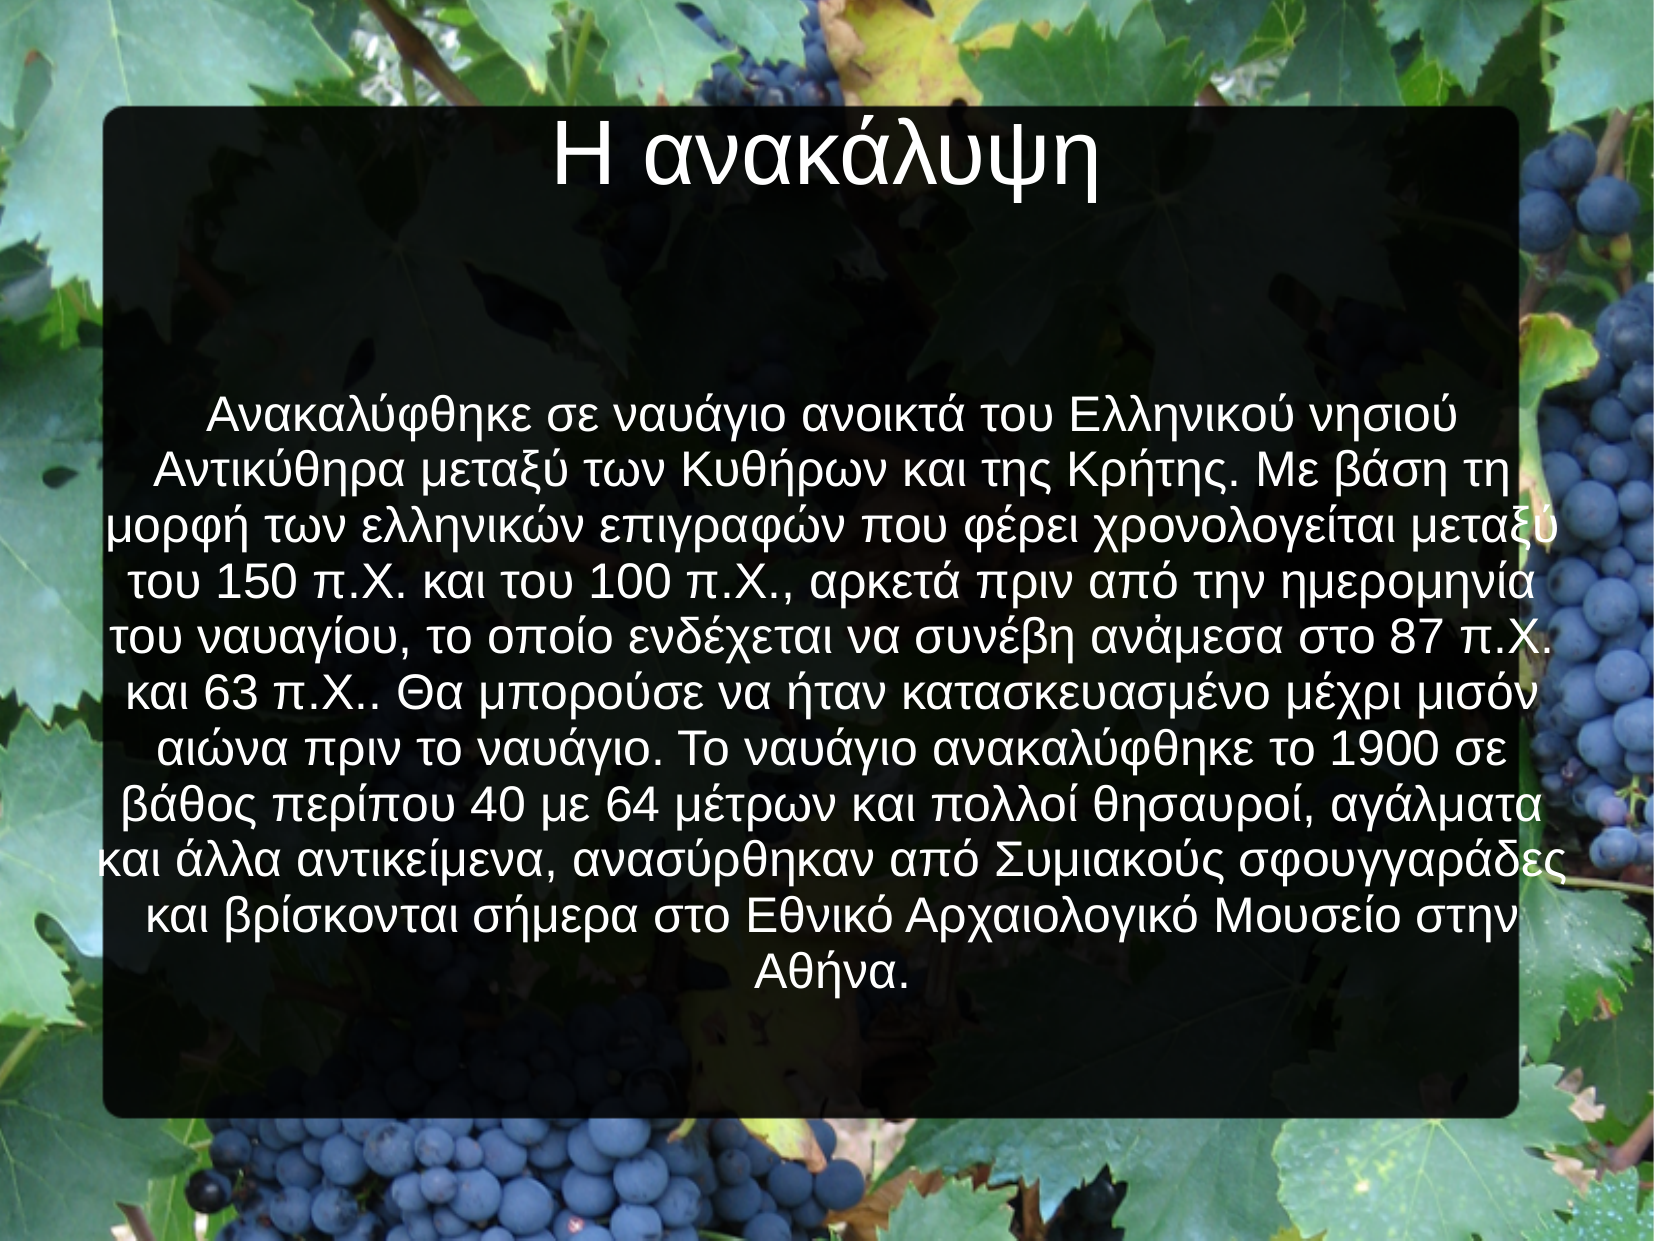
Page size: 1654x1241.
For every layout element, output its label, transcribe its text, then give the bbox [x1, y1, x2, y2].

title Η ανακάλυψη [82, 56, 1571, 250]
picture [0, 0, 1654, 1241]
subtitle Ανακαλύφθηκε σε ναυάγιο ανοικτά του Ελληνικού νησιού Αντικύθηρα μεταξύ των Κυθήρων και της Κρήτης. Με βάση τη μορφή των ελληνικών επιγραφών που φέρει χρονολογείται μεταξύ του 150 π.Χ. και του 100 π.Χ., αρκετά πριν από την ημερομηνία του ναυαγίου, το οποίο ενδέχεται να συνέβη ανἀμεσα στο 87 π.Χ. και 63 π.Χ.. Θα μπορούσε να ήταν κατασκευασμένο μέχρι μισόν αιώνα πριν το ναυάγιο. Το ναυάγιο ανακαλύφθηκε το 1900 σε βάθος περίπου 40 με 64 μέτρων και πολλοί θησαυροί, αγάλματα και άλλα αντικείμενα, ανασύρθηκαν από Συμιακούς σφουγγαράδες και βρίσκονται σήμερα στο Εθνικό Αρχαιολογικό Μουσείο στην Αθήνα. [88, 318, 1577, 1123]
